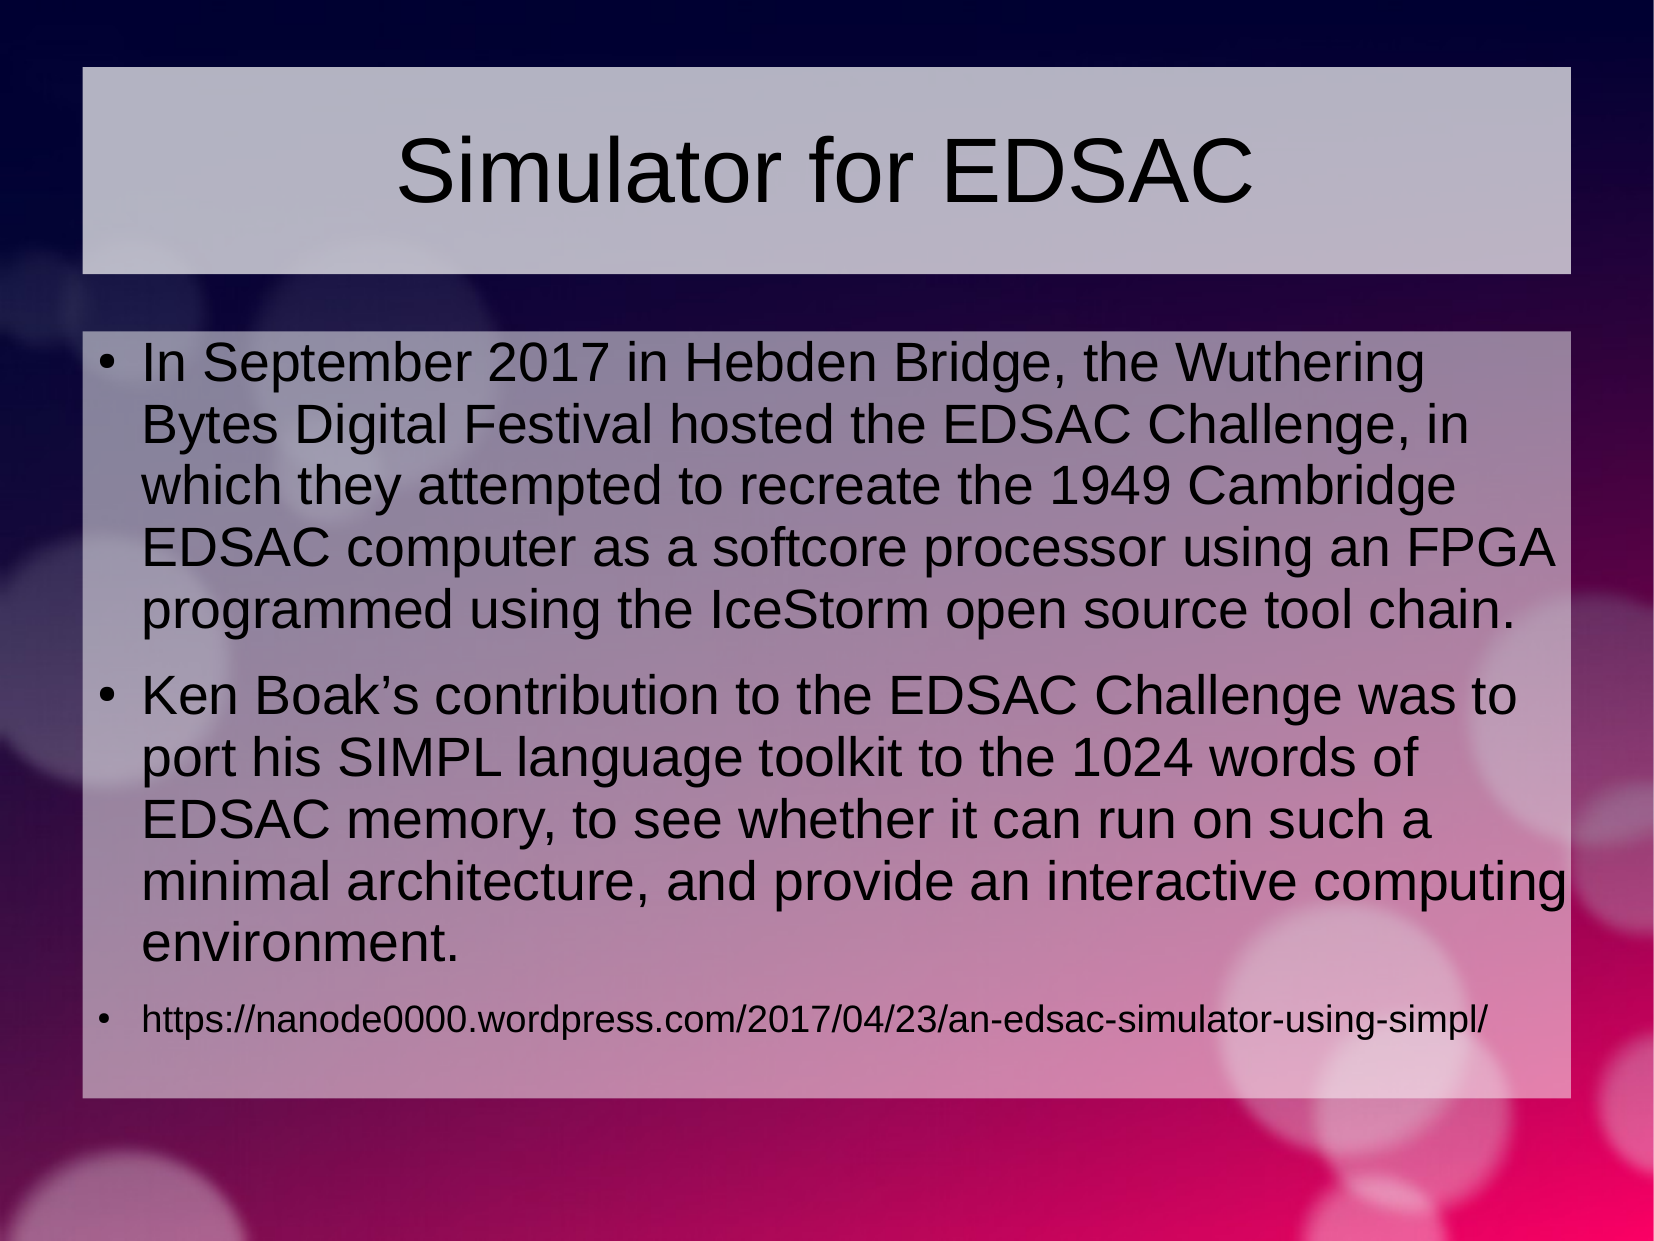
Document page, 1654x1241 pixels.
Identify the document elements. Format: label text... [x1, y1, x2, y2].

title Simulator for EDSAC [82, 67, 1571, 275]
picture [0, 0, 1654, 1241]
list In September 2017 in Hebden Bridge, the Wuthering Bytes Digital Festival hosted the EDSAC Challenge, in which they attempted to recreate the 1949 Cambridge EDSAC computer as a softcore processor using an FPGA programmed using the IceStorm open source tool chain. Ken Boak’s contribution to the EDSAC Challenge was to port his SIMPL language toolkit to the 1024 words of EDSAC memory, to see whether it can run on such a minimal architecture, and provide an interactive computing environment. https://nanode0000.wordpress.com/2017/04/23/an-edsac-simulator-using-simpl/ [82, 331, 1571, 1099]
